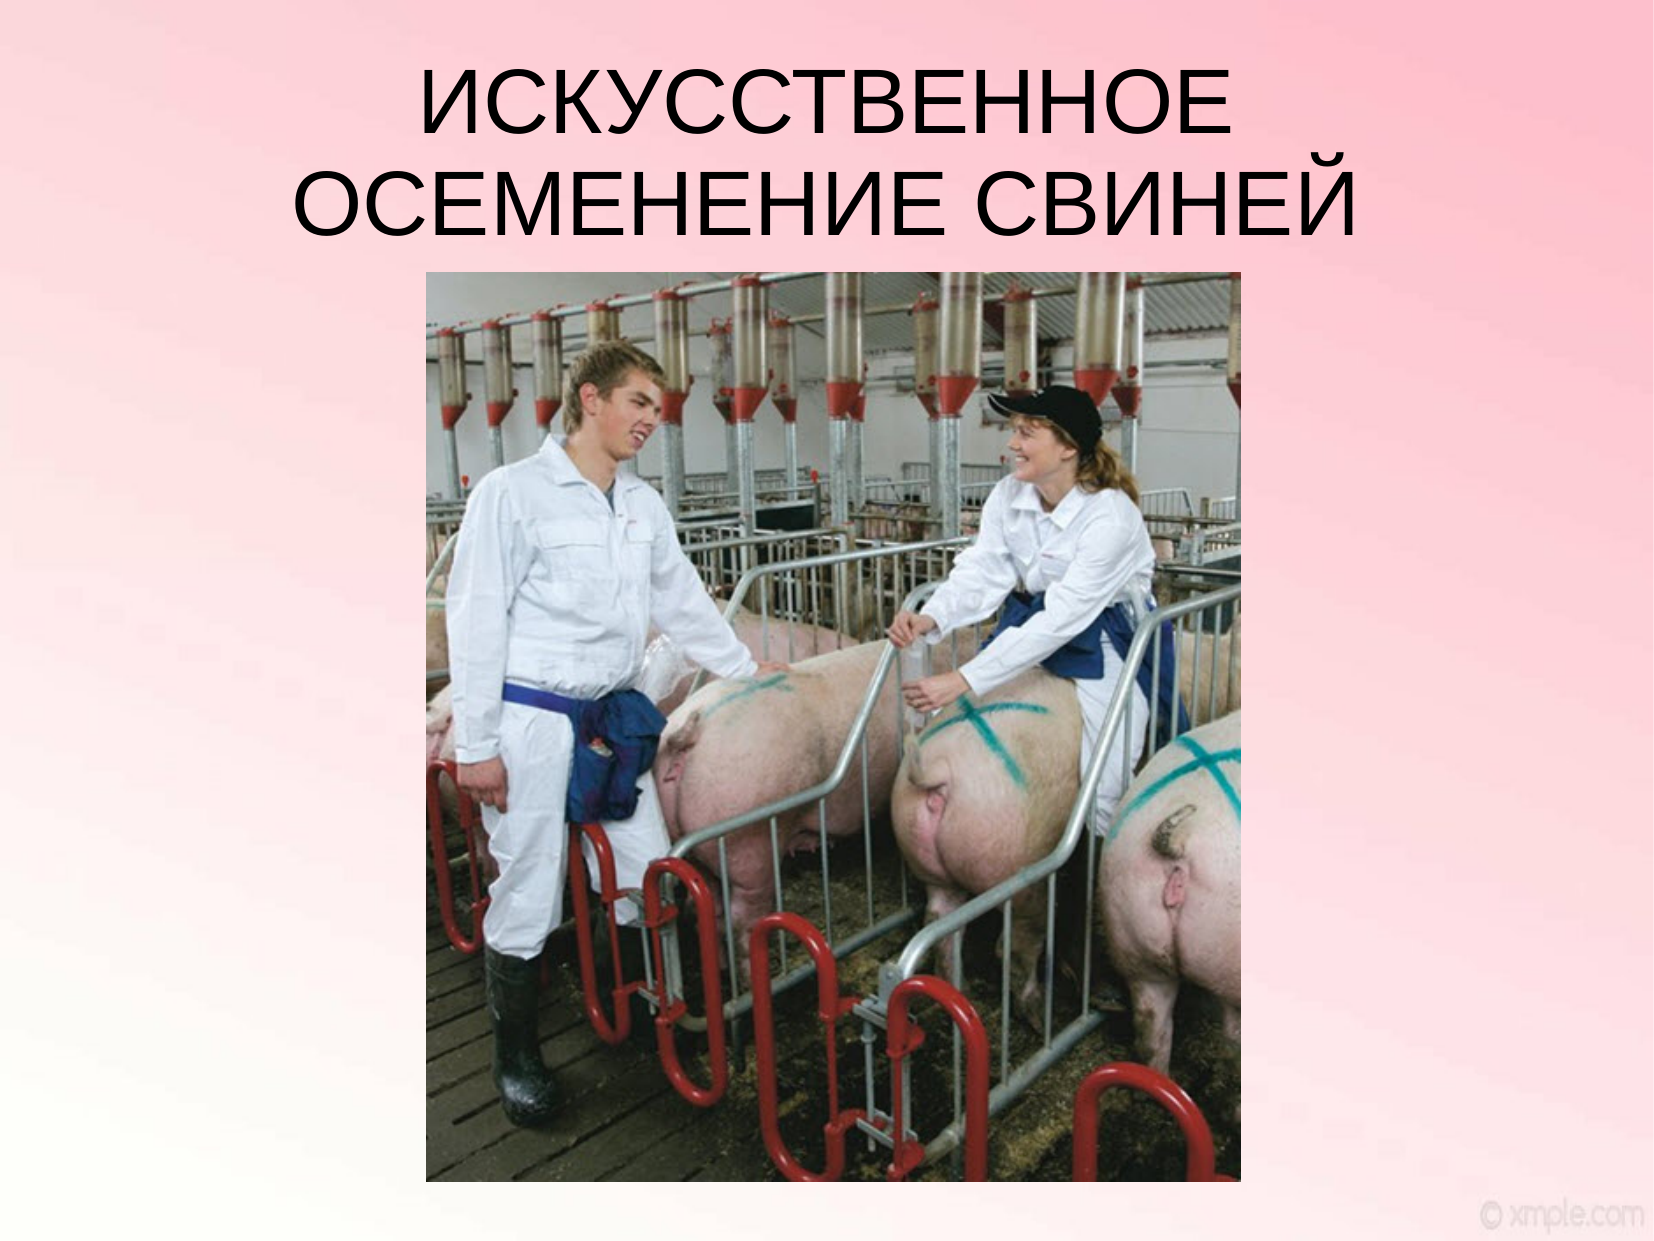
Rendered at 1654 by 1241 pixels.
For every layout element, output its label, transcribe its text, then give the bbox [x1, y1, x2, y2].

title ИСКУССТВЕННОЕ ОСЕМЕНЕНИЕ СВИНЕЙ [82, 49, 1571, 257]
picture [0, 0, 1654, 1241]
